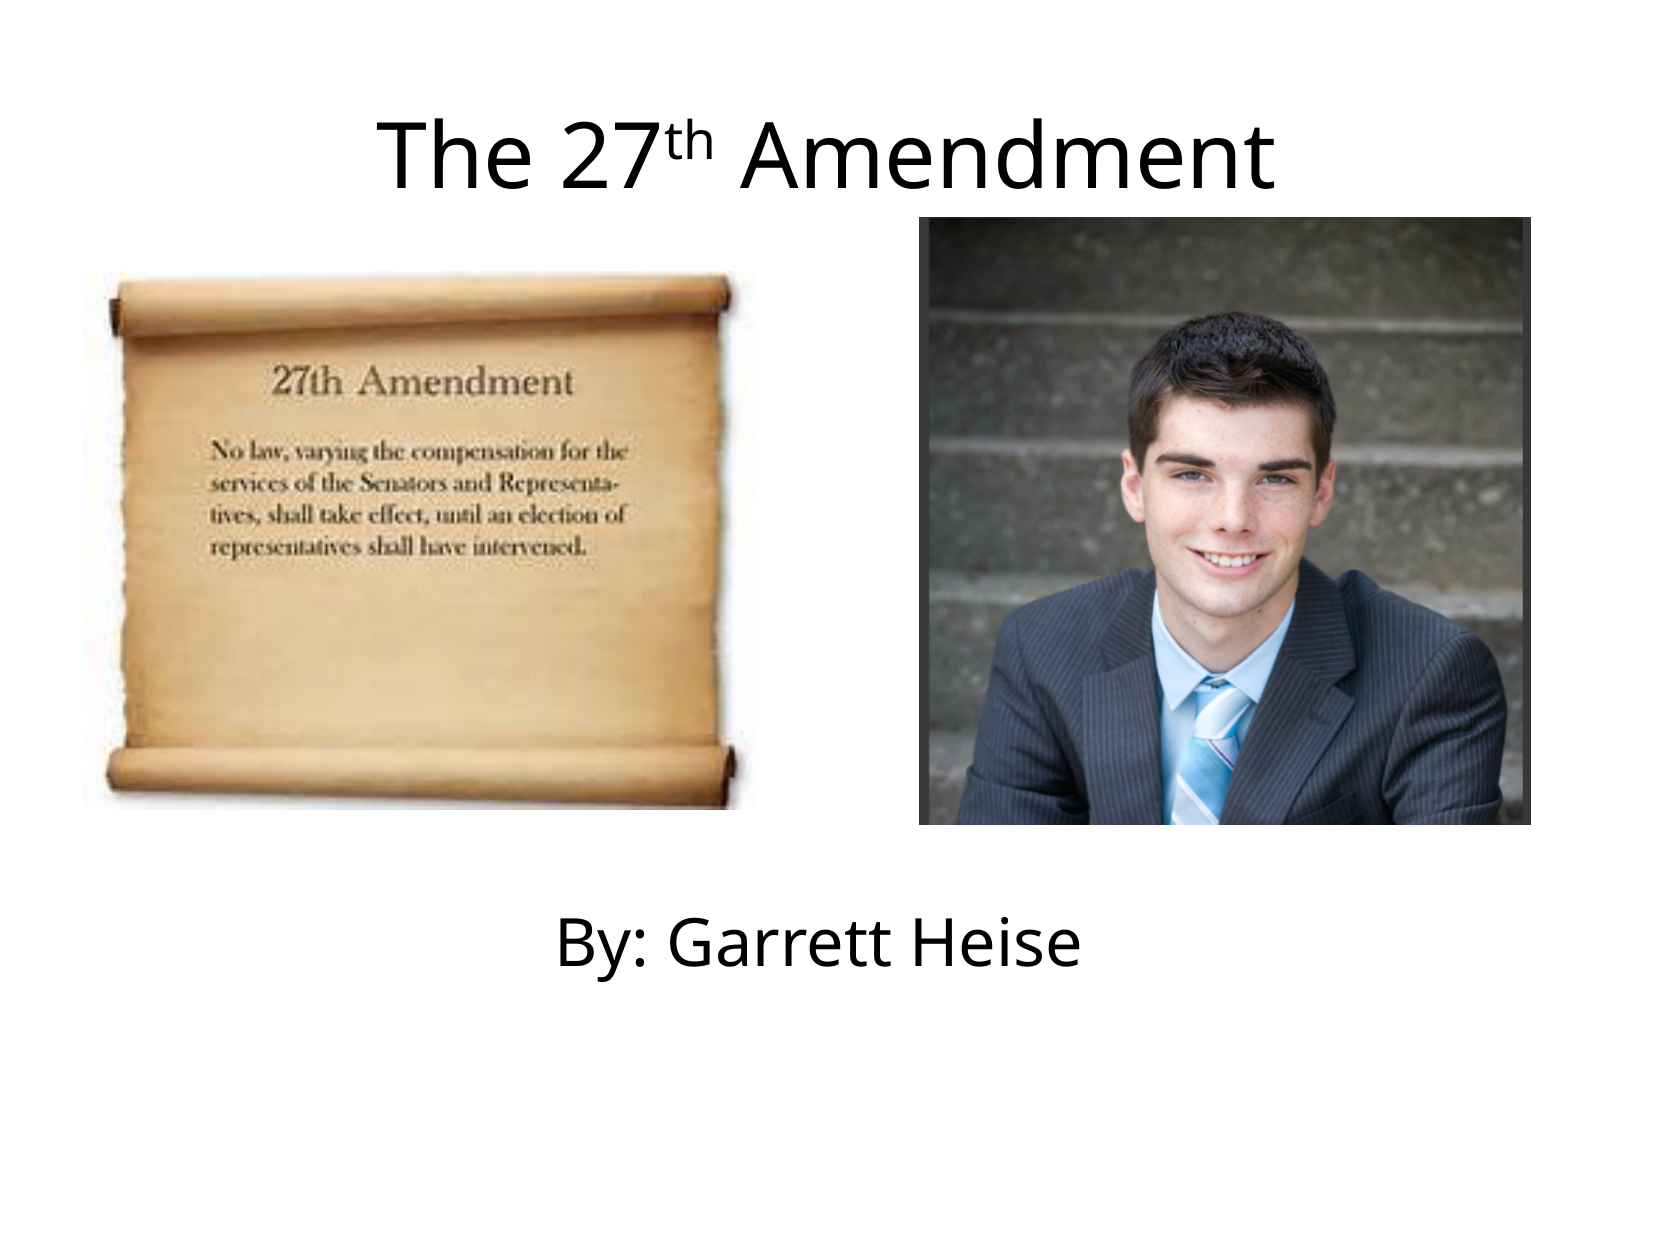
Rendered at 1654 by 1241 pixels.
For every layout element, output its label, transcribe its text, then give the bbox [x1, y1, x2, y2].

subtitle By: Garrett Heise [75, 531, 1564, 1241]
picture [919, 217, 1531, 826]
title The 27th Amendment [82, 49, 1571, 257]
picture [82, 271, 758, 811]
